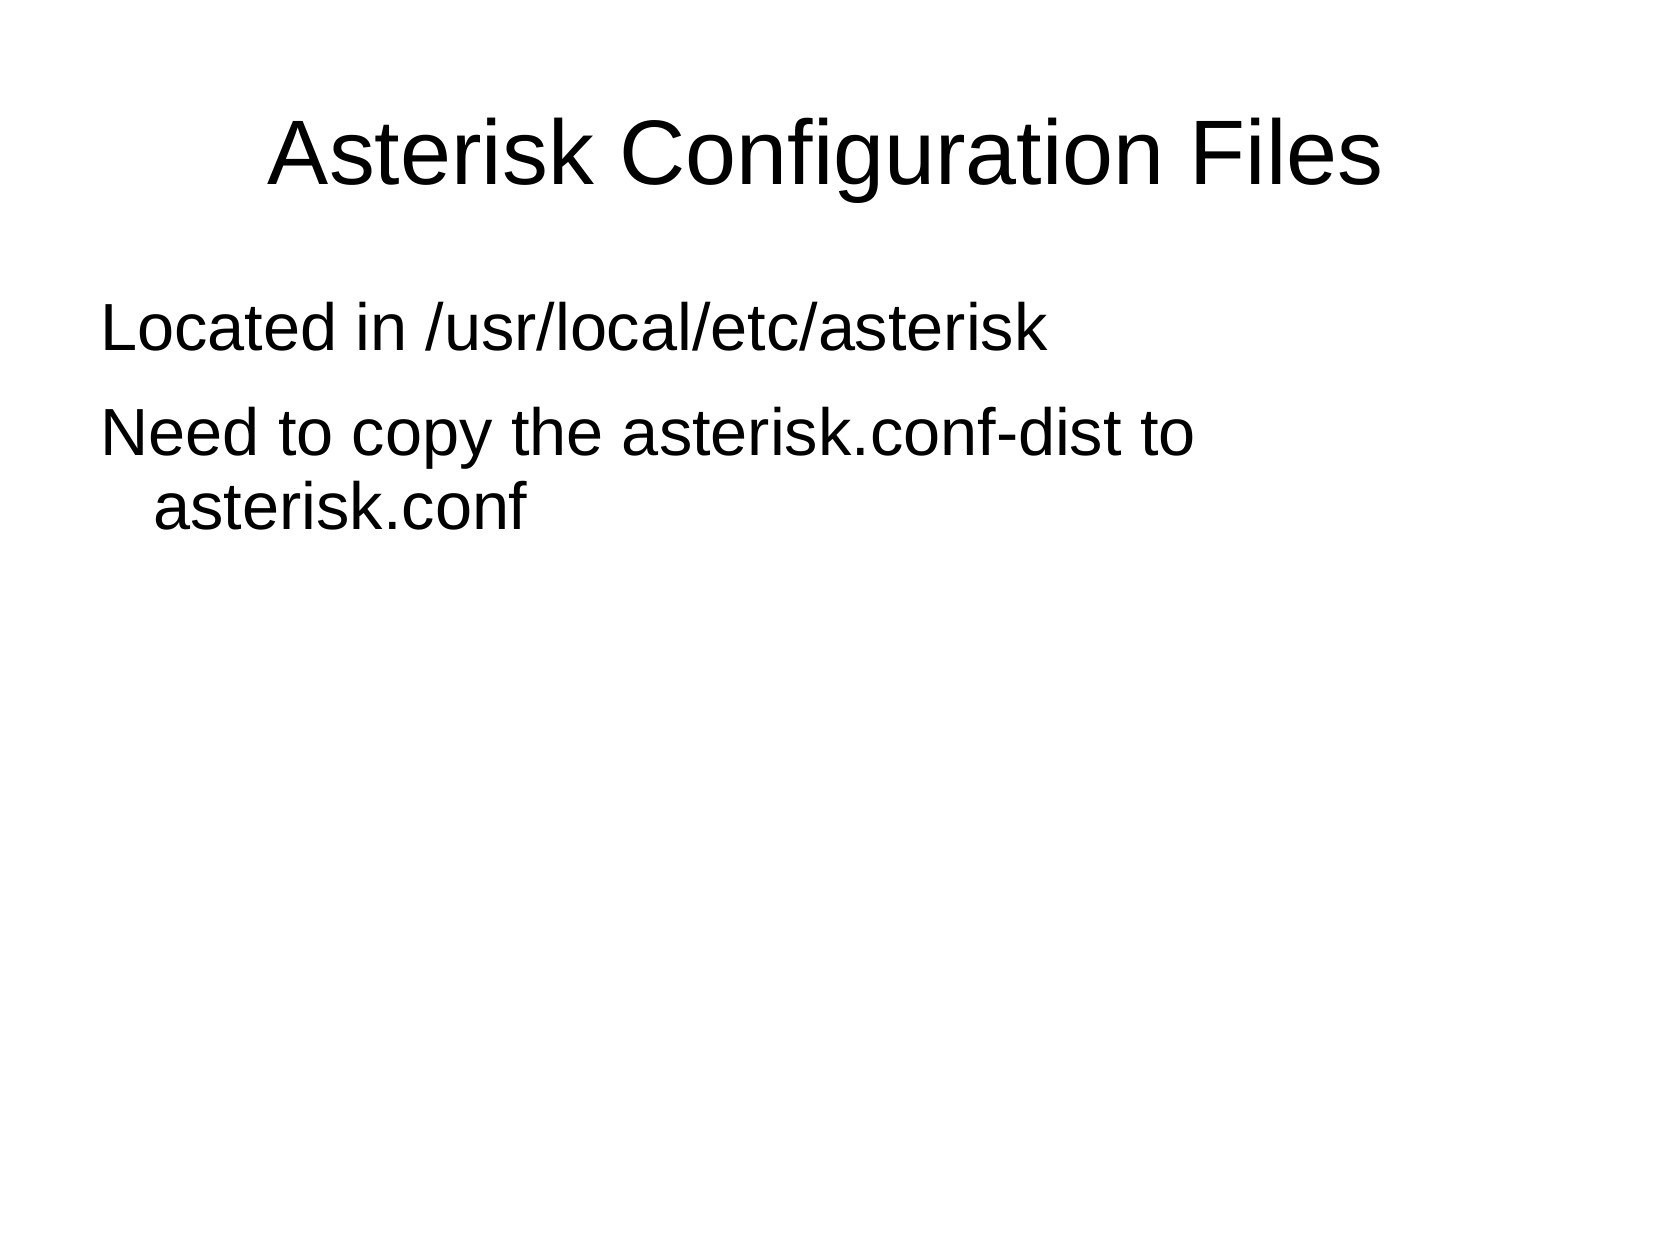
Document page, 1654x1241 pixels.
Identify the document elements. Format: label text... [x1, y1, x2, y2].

list Located in /usr/local/etc/asterisk Need to copy the asterisk.conf-dist to asterisk.conf [82, 290, 1571, 1094]
title Asterisk Configuration Files [82, 56, 1571, 250]
